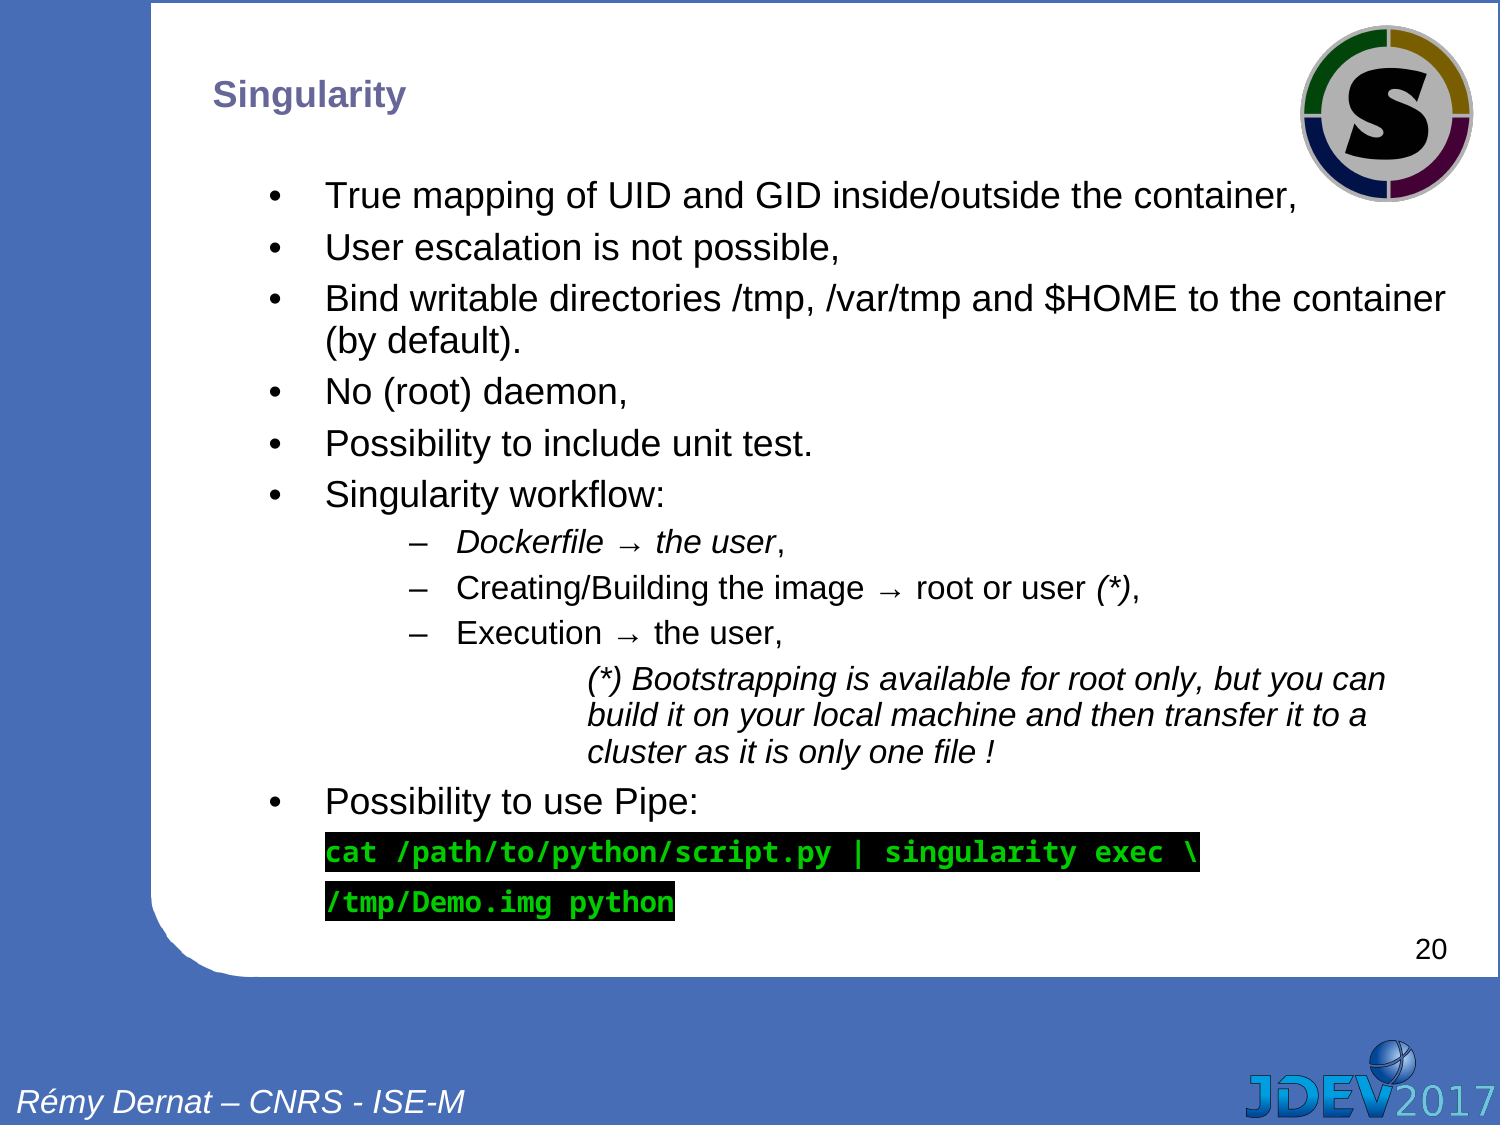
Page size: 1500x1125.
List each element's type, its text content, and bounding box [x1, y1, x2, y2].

text_box Rémy Dernat – CNRS - ISE-M [0, 1075, 488, 1125]
list True mapping of UID and GID inside/outside the container, User escalation is not possible, Bind writable directories /tmp, /var/tmp and $HOME to the container (by default). No (root) daemon, Possibility to include unit test. Singularity workflow: Dockerfile → the user, Creating/Building the image → root or user (*), Execution → the user, (*) Bootstrapping is available for root only, but you can build it on your local machine and then transfer it to a cluster as it is only one file ! Possibility to use Pipe: cat /path/to/python/script.py | singularity exec \ /tmp/Demo.img python [212, 174, 1448, 912]
picture [0, 0, 1500, 1125]
title Singularity [212, 24, 1292, 164]
